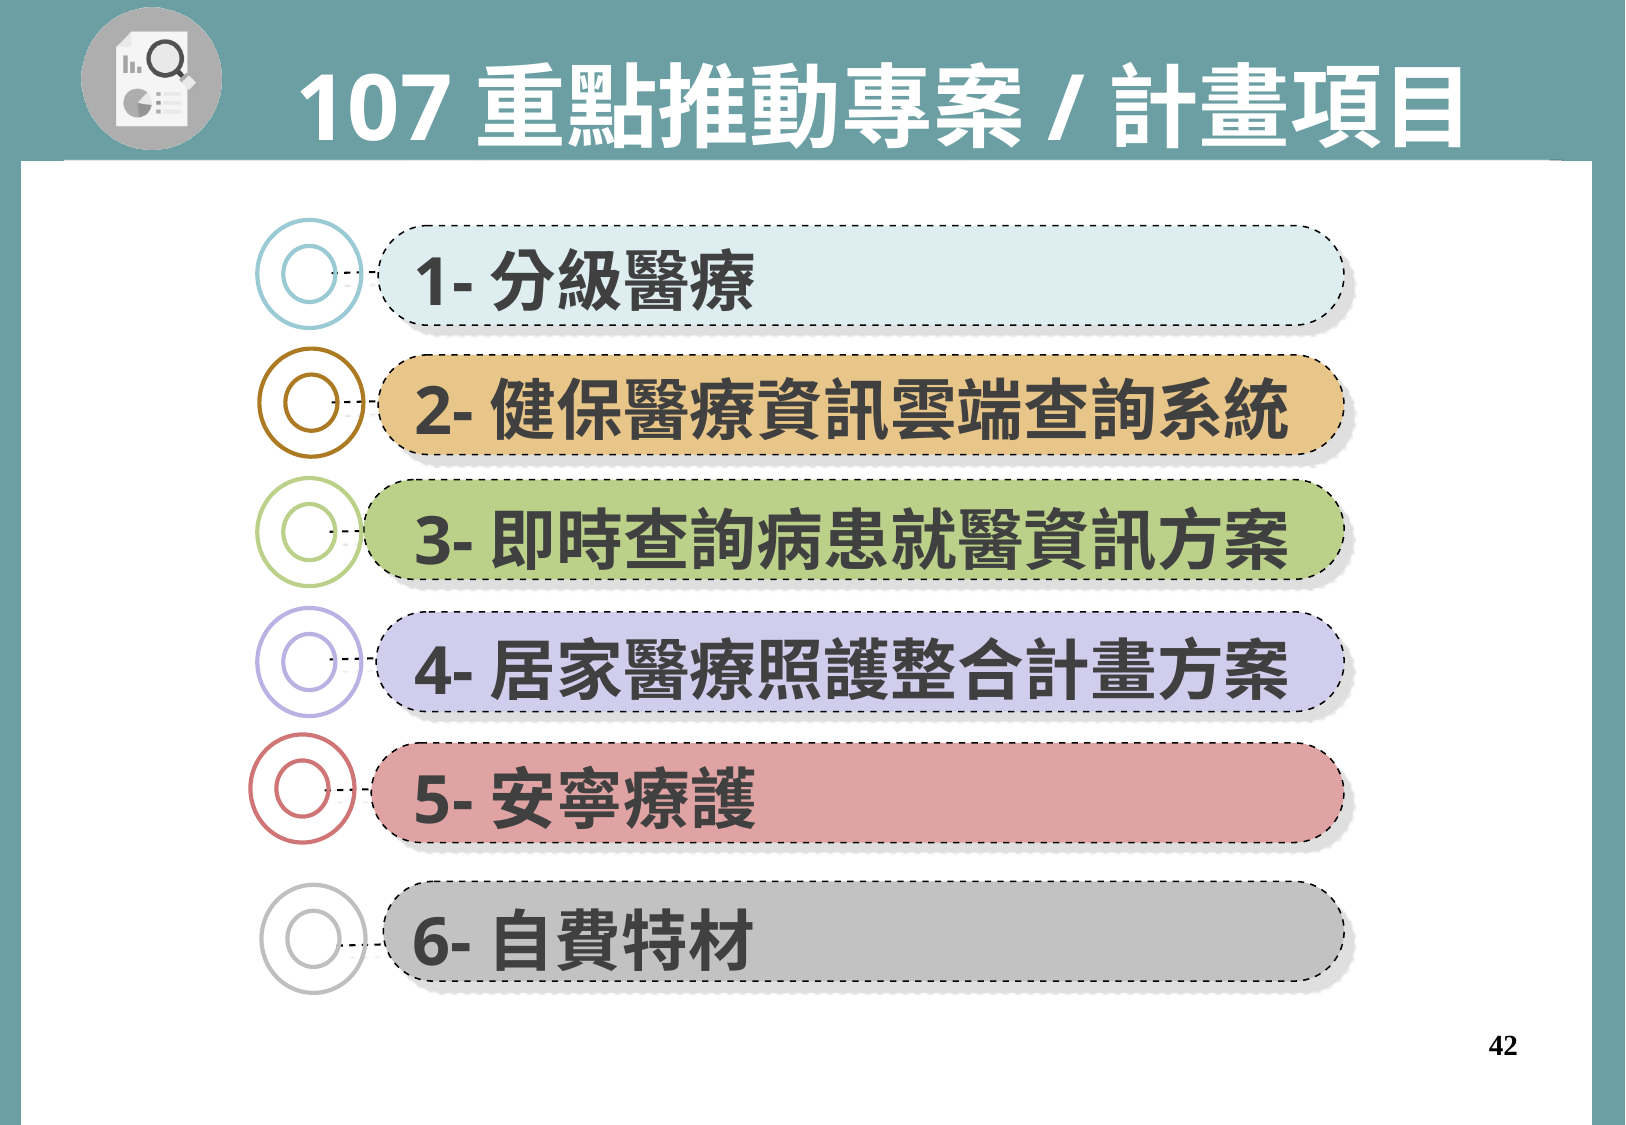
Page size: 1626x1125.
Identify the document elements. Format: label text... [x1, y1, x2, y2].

text_box 5-安寧療護 [399, 749, 772, 844]
text_box [364, 611, 1322, 704]
text_box [378, 364, 399, 446]
text_box [364, 479, 1325, 578]
text_box [364, 234, 399, 316]
picture [0, 0, 1626, 1125]
text_box <編號> [1462, 1011, 1545, 1072]
text_box [405, 354, 1317, 360]
text_box [402, 881, 1345, 982]
text_box 3-即時查詢病患就醫資訊方案 [399, 490, 1339, 585]
text_box 6-自費特材 [397, 892, 770, 987]
text_box [368, 896, 397, 966]
text_box [403, 225, 1344, 326]
text_box 1-分級醫療 [399, 232, 1284, 327]
title 107重點推動專案/計畫項目 [222, 34, 1560, 150]
text_box 2-健保醫療資訊雲端查詢系統 [399, 360, 1351, 455]
text_box 4-居家醫療照護整合計畫方案 [399, 620, 1344, 715]
text_box [357, 742, 1344, 843]
text_box [1339, 507, 1345, 552]
